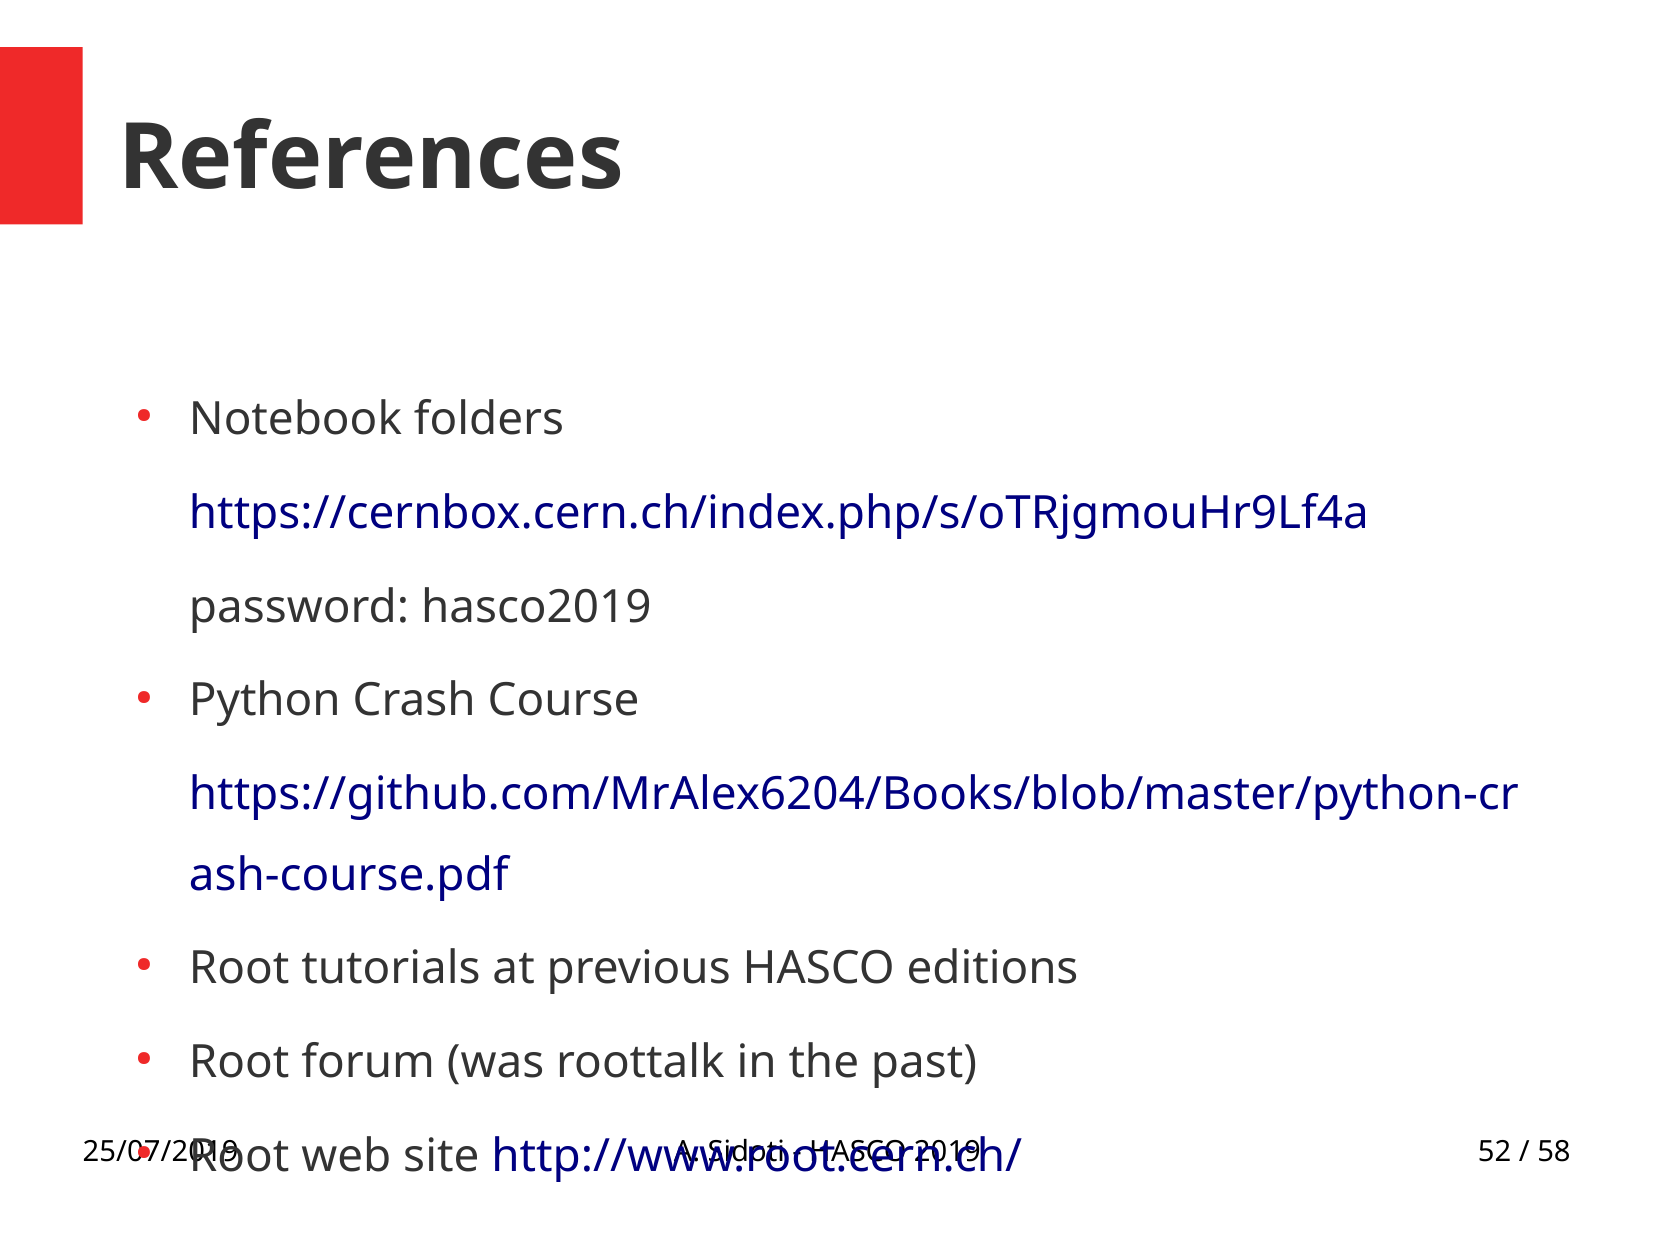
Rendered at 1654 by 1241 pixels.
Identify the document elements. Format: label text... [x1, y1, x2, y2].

list Notebook folders https://cernbox.cern.ch/index.php/s/oTRjgmouHr9Lf4a password: hasco2019 Python Crash Course https://github.com/MrAlex6204/Books/blob/master/python-crash-course.pdf Root tutorials at previous HASCO editions Root forum (was roottalk in the past) Root web site http://www.root.cern.ch/ [118, 354, 1536, 1074]
title References [118, 49, 1571, 257]
